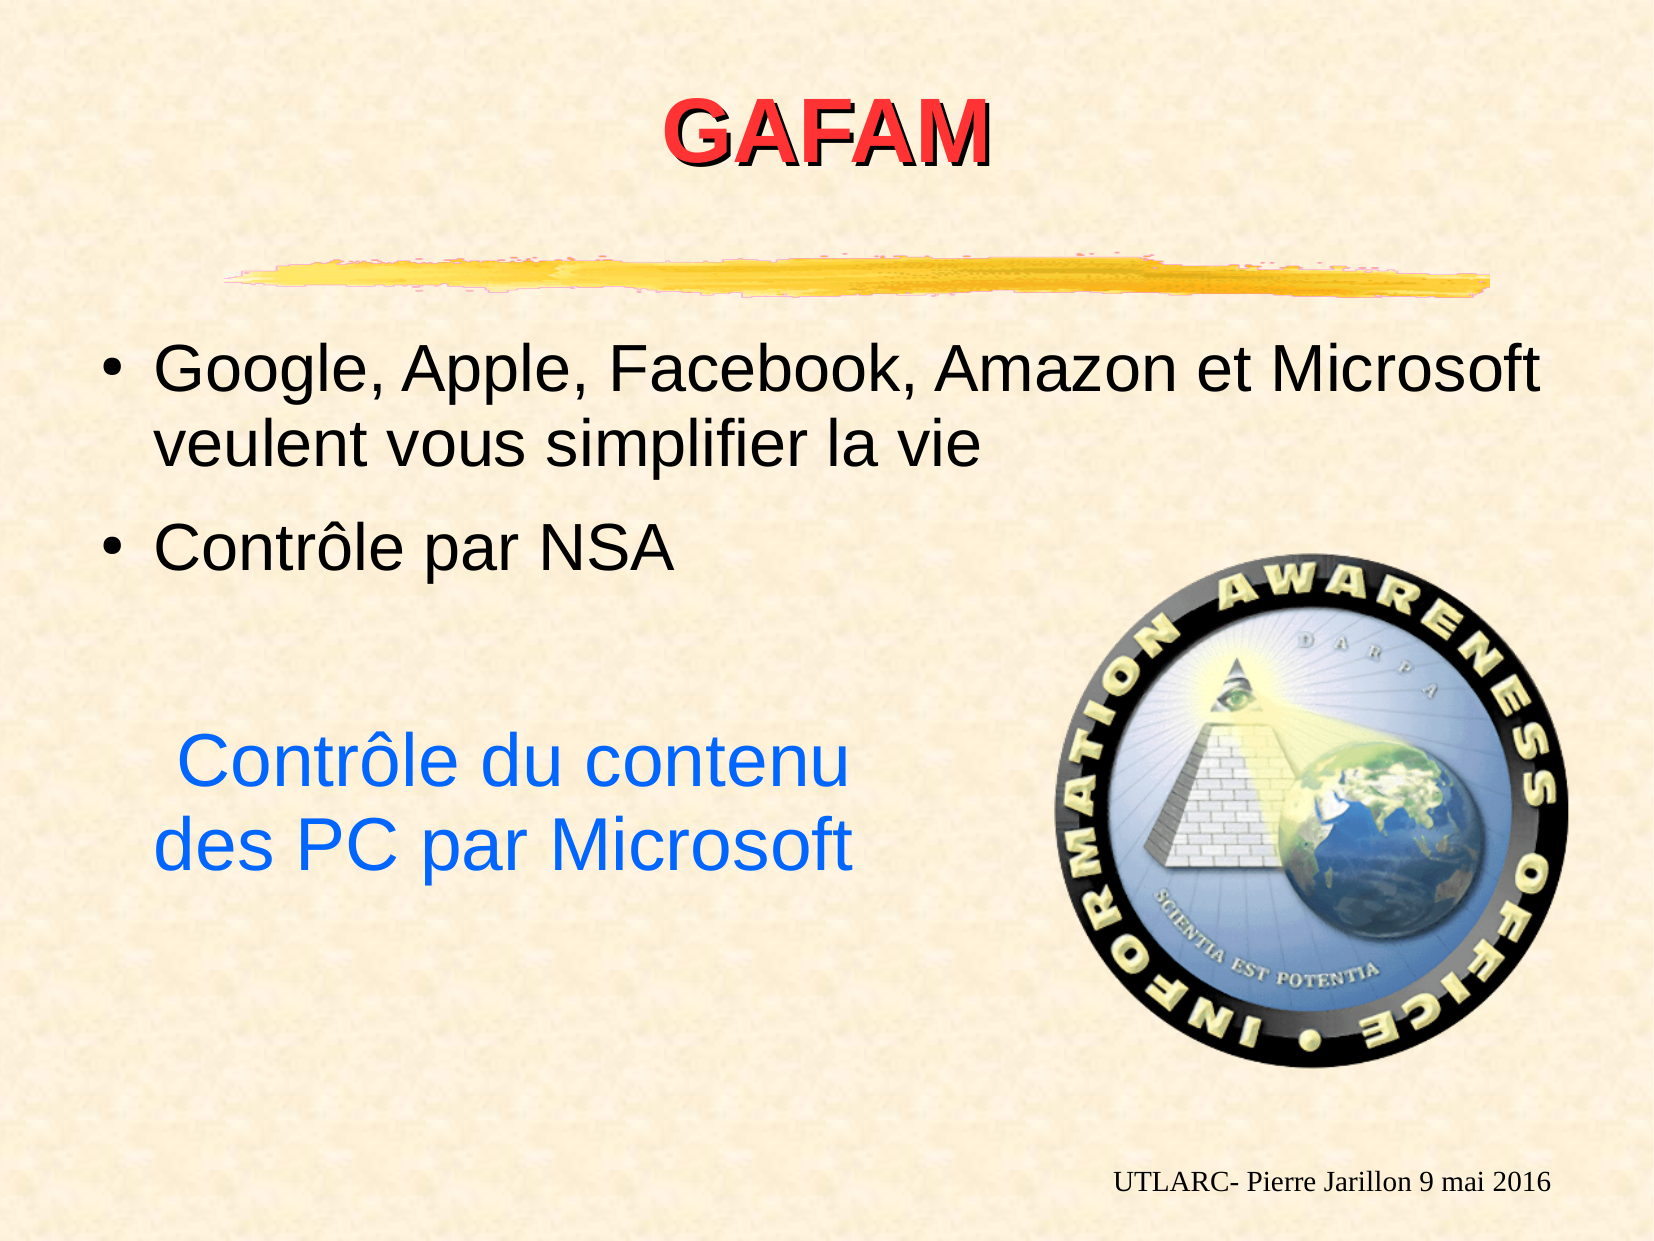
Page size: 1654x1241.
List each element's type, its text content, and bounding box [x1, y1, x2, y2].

title GAFAM [82, 49, 1571, 213]
text_box Contrôle du contenu des PC par Microsoft [118, 710, 945, 957]
picture [0, 0, 1654, 1241]
list Google, Apple, Facebook, Amazon et Microsoft veulent vous simplifier la vie Contrôle par NSA [82, 330, 1571, 603]
